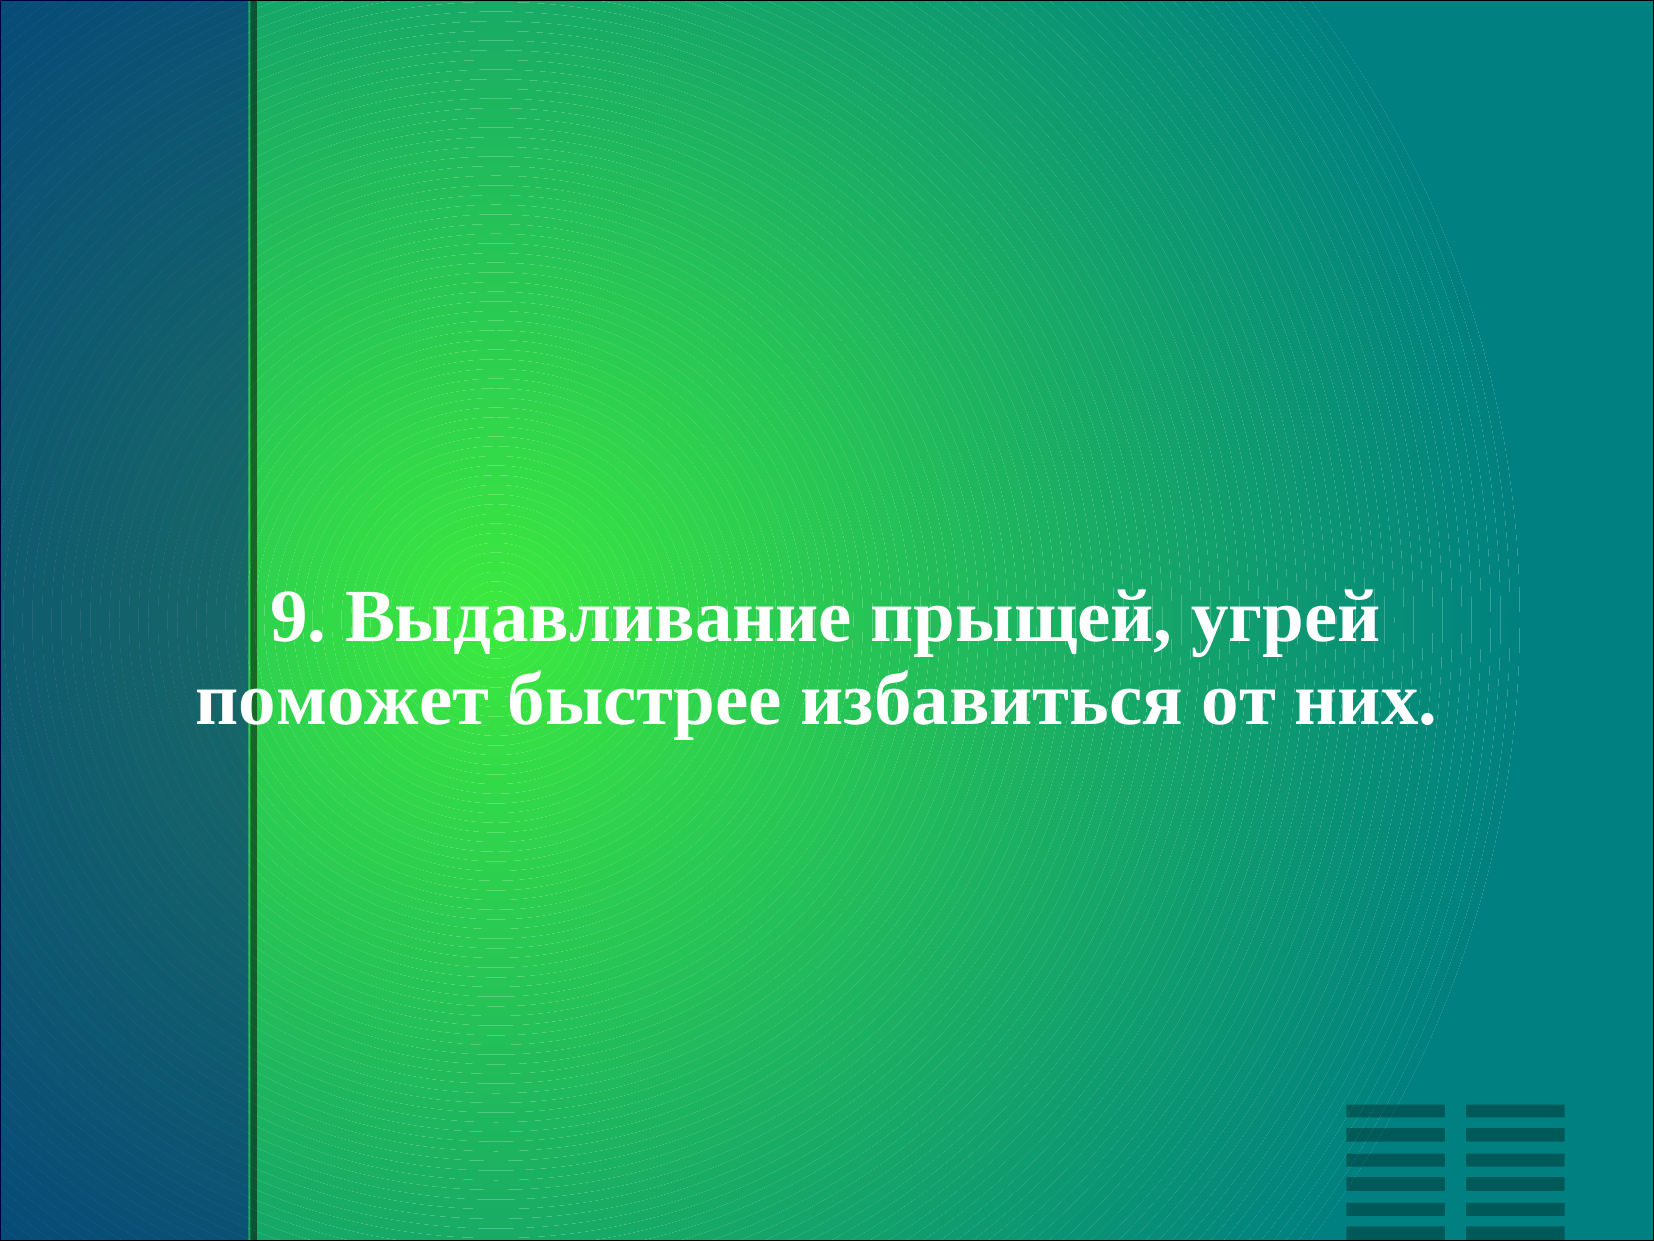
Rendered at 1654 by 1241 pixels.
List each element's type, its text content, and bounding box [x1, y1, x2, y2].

subtitle 9. Выдавливание прыщей, угрей поможет быстрее избавиться от них. [119, 112, 1533, 1204]
